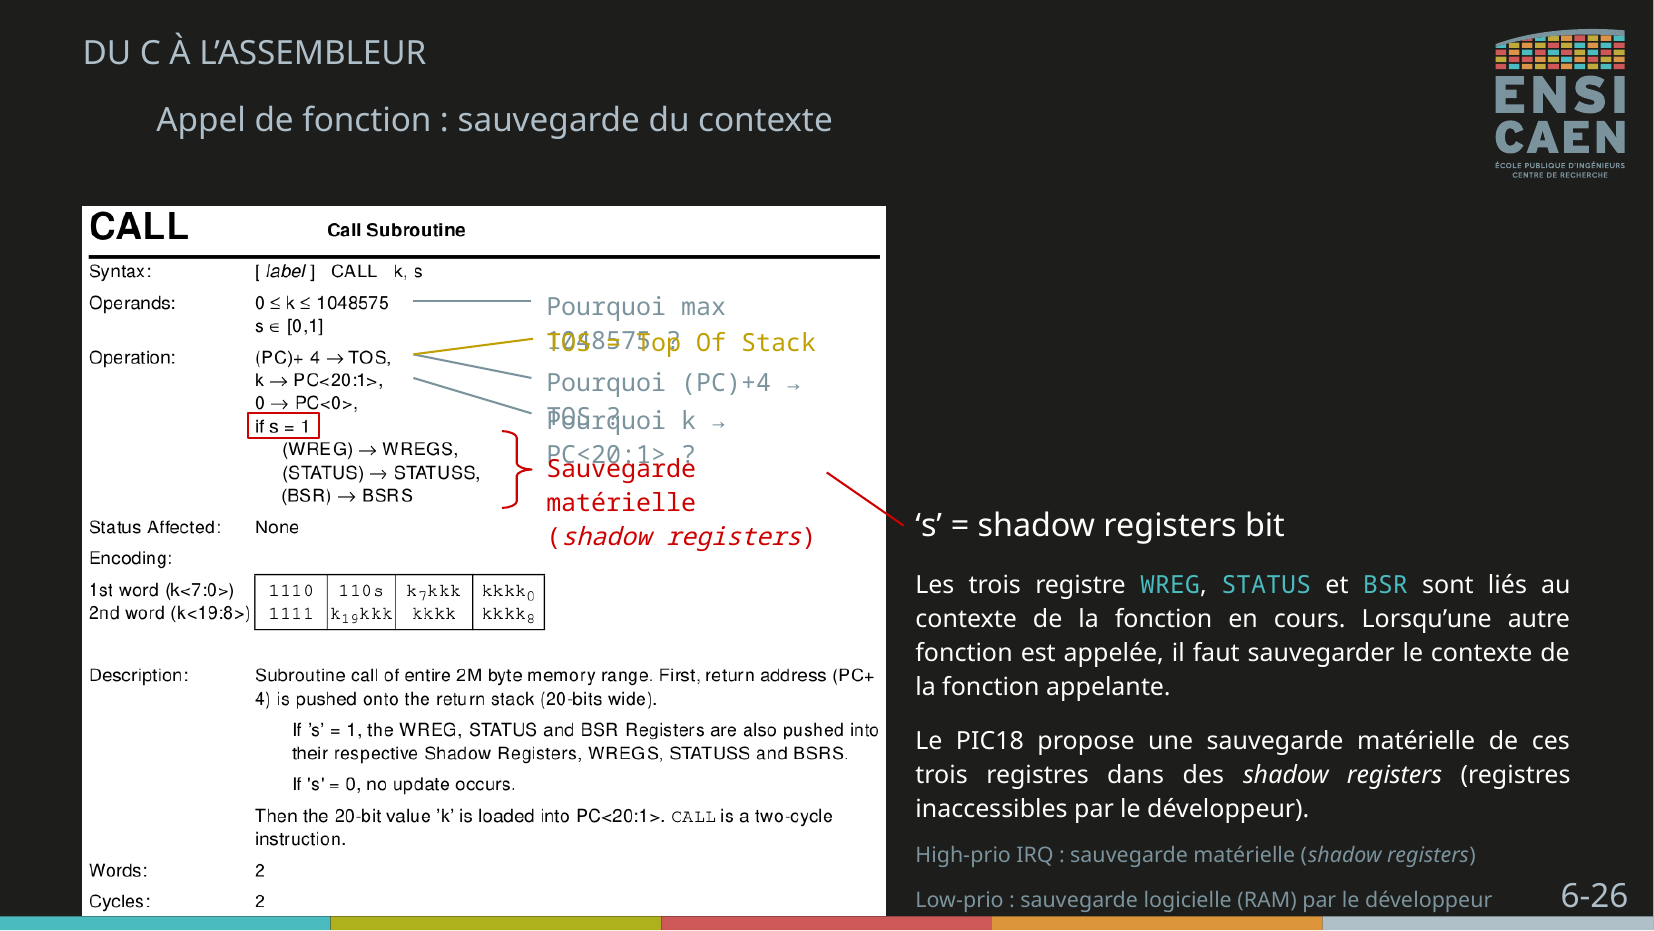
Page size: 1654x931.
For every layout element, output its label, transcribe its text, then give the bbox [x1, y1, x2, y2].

text_box Pourquoi max 1048575 ? [531, 281, 857, 317]
text_box Pourquoi k → PC<20:1> ? [531, 395, 857, 436]
title DU C À L’ASSEMBLEUR Appel de fonction : sauvegarde du contexte [82, 0, 1467, 148]
list ‘s’ = shadow registers bit Les trois registre WREG, STATUS et BSR sont liés au contexte de la fonction en cours. Lorsqu’une autre fonction est appelée, il faut sauvegarder le contexte de la fonction appelante. Le PIC18 propose une sauvegarde matérielle de ces trois registres dans des shadow registers (registres inaccessibles par le développeur). High-prio IRQ : sauvegarde matérielle (shadow registers) Low-prio : sauvegarde logicielle (RAM) par le développeur [915, 501, 1571, 916]
text_box TOS = Top Of Stack [531, 317, 857, 357]
picture [82, 206, 886, 916]
text_box Pourquoi (PC)+4 → TOS ? [531, 357, 857, 395]
text_box Sauvegarde matérielle (shadow registers) [531, 442, 857, 508]
